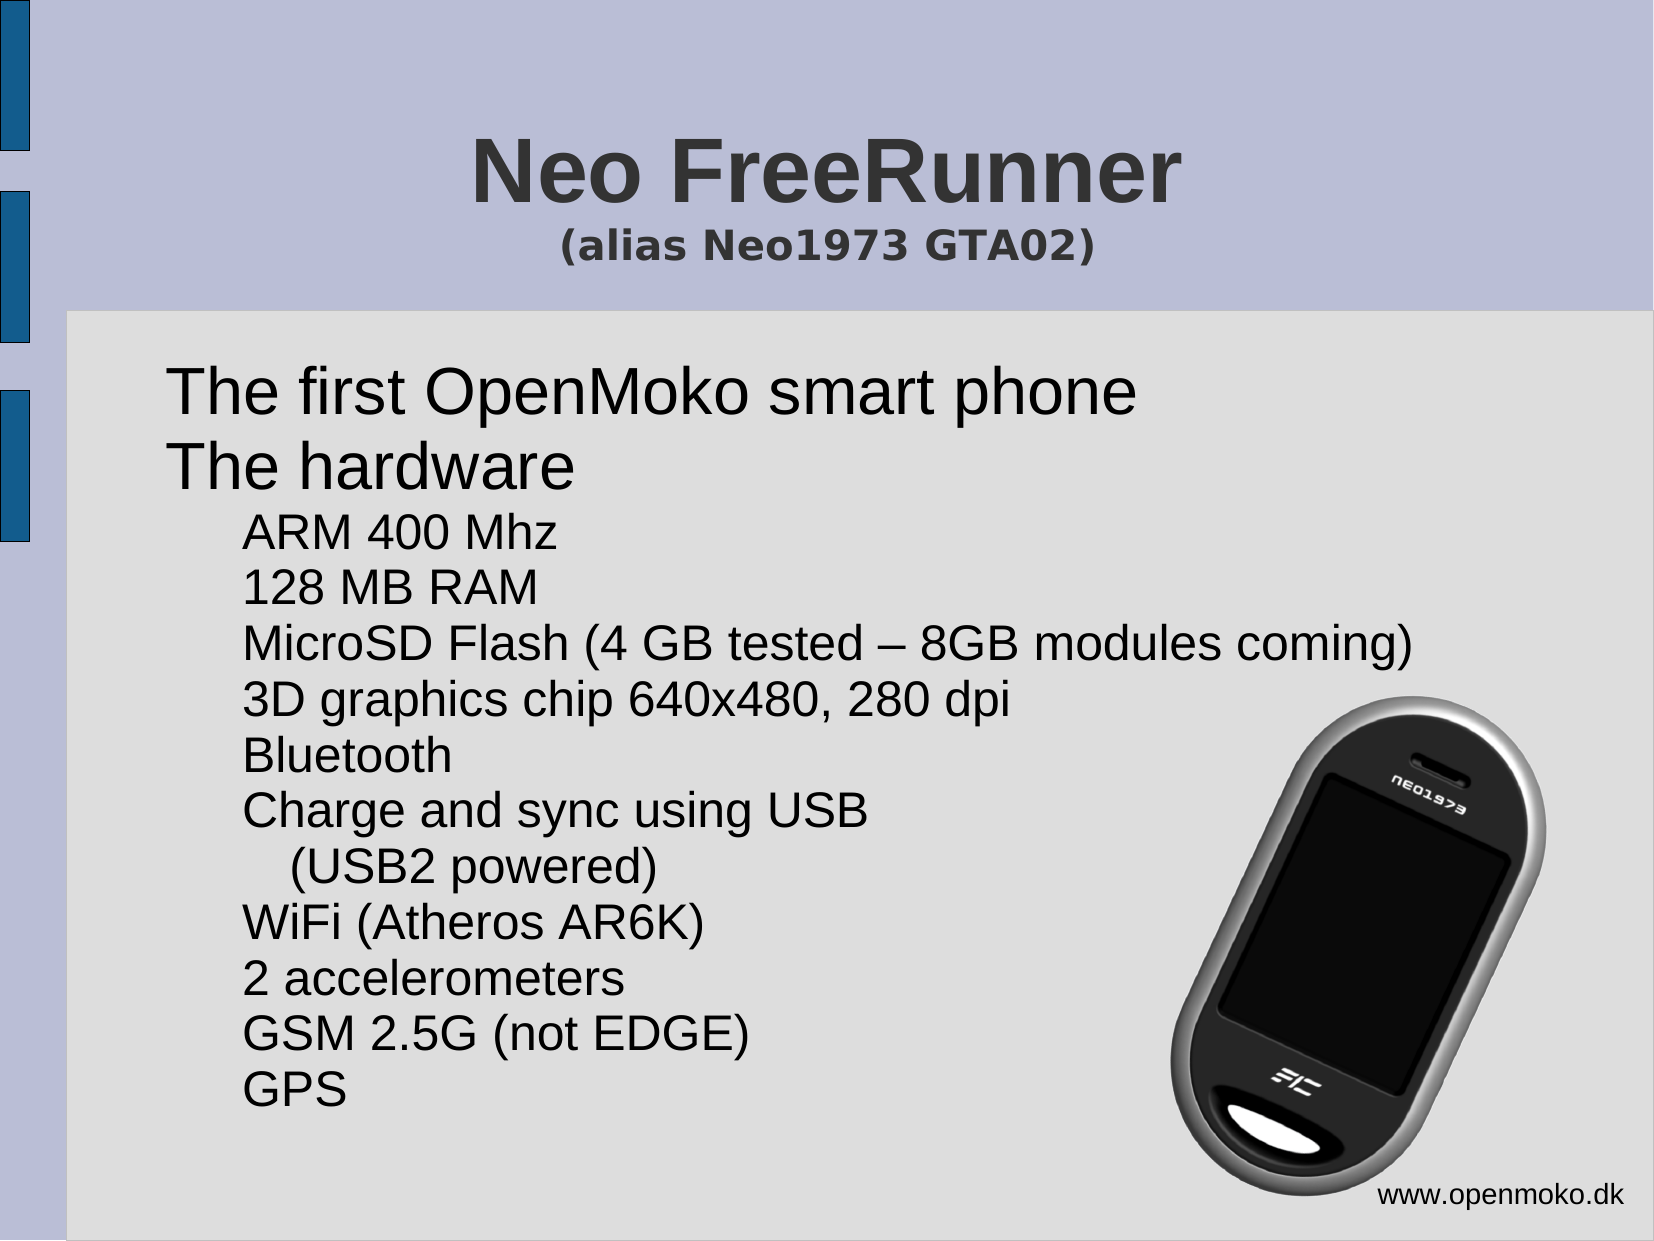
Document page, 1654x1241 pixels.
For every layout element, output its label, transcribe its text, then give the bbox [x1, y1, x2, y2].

picture [1122, 649, 1594, 1241]
list The first OpenMoko smart phone The hardware ARM 400 Mhz 128 MB RAM MicroSD Flash (4 GB tested – 8GB modules coming) 3D graphics chip 640x480, 280 dpi Bluetooth Charge and sync using USB (USB2 powered) WiFi (Atheros AR6K) 2 accelerometers GSM 2.5G (not EDGE) GPS [147, 354, 1595, 1203]
title Neo FreeRunner (alias Neo1973 GTA02) [121, 91, 1534, 299]
